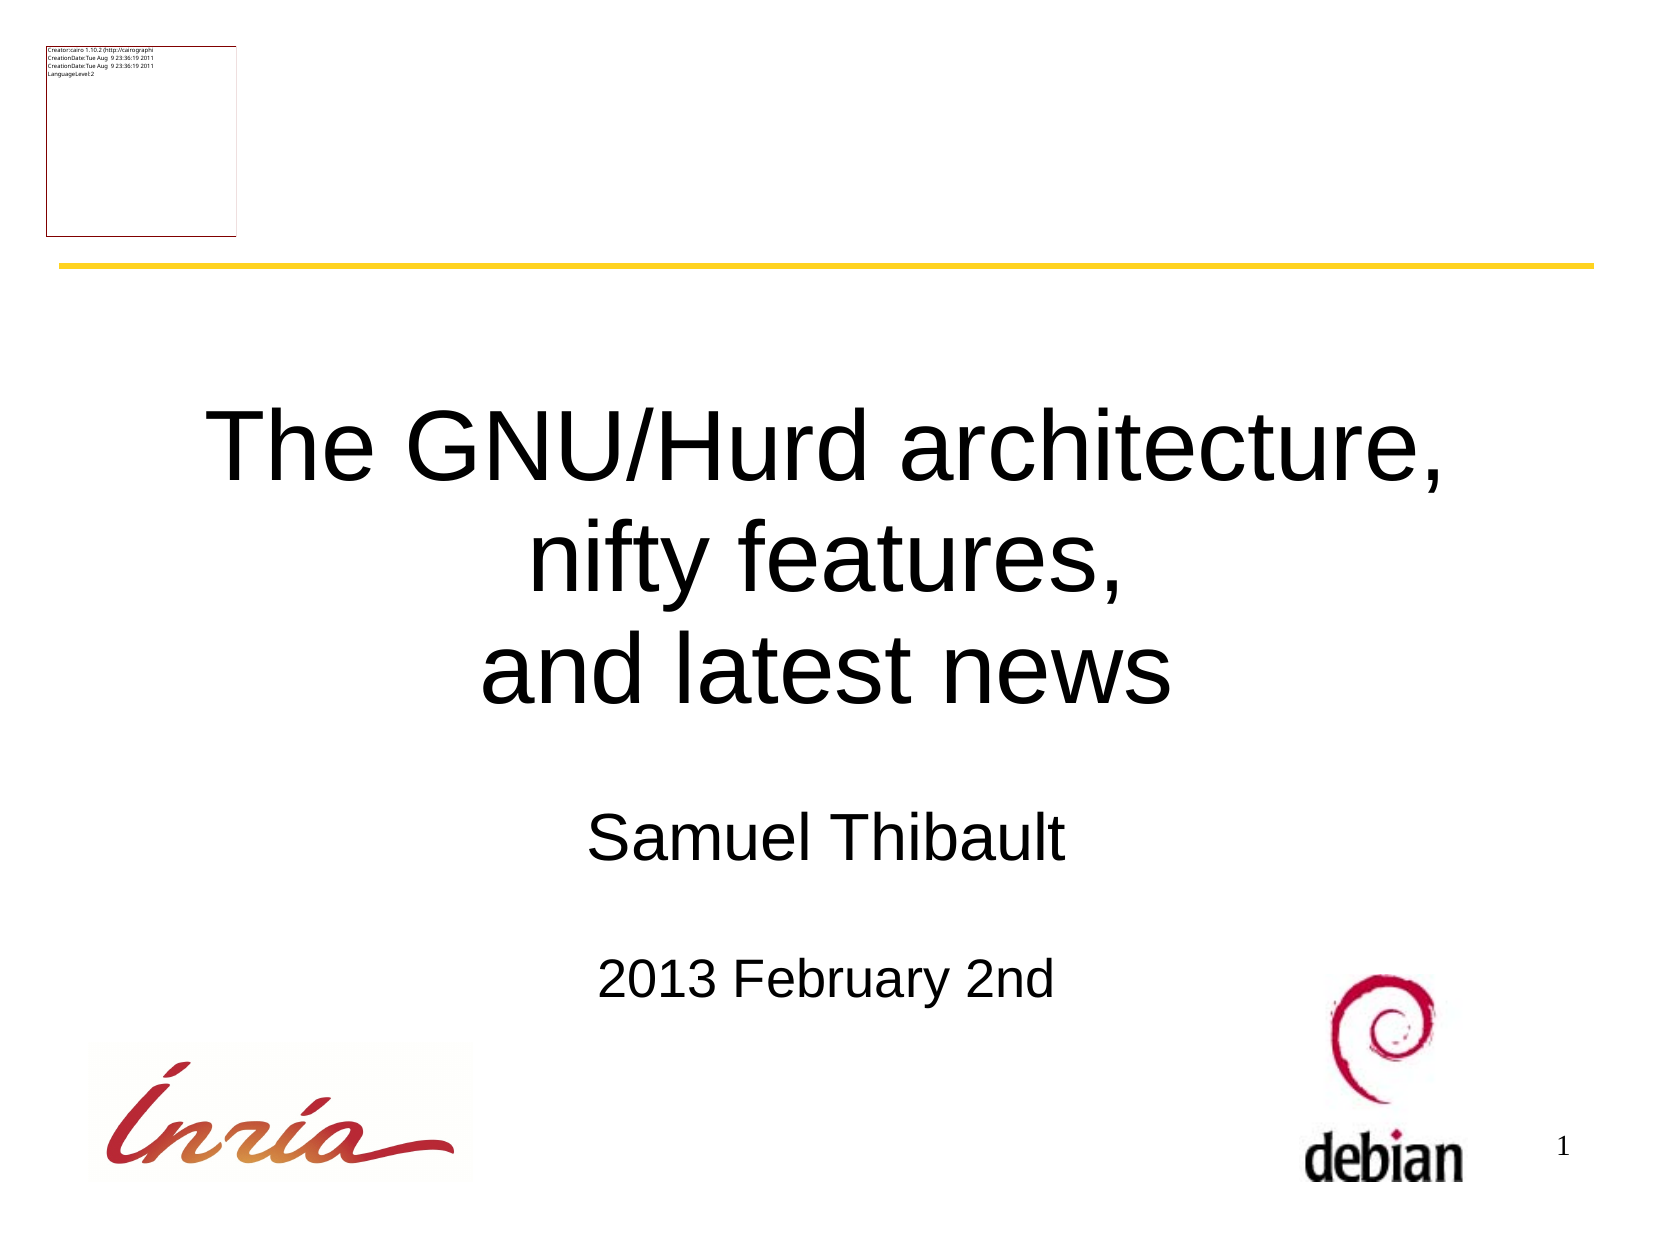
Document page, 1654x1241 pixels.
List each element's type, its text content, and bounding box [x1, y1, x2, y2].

picture [1299, 974, 1468, 1182]
subtitle The GNU/Hurd architecture, nifty features, and latest news Samuel Thibault 2013 February 2nd [82, 290, 1571, 1109]
picture [88, 1042, 473, 1182]
